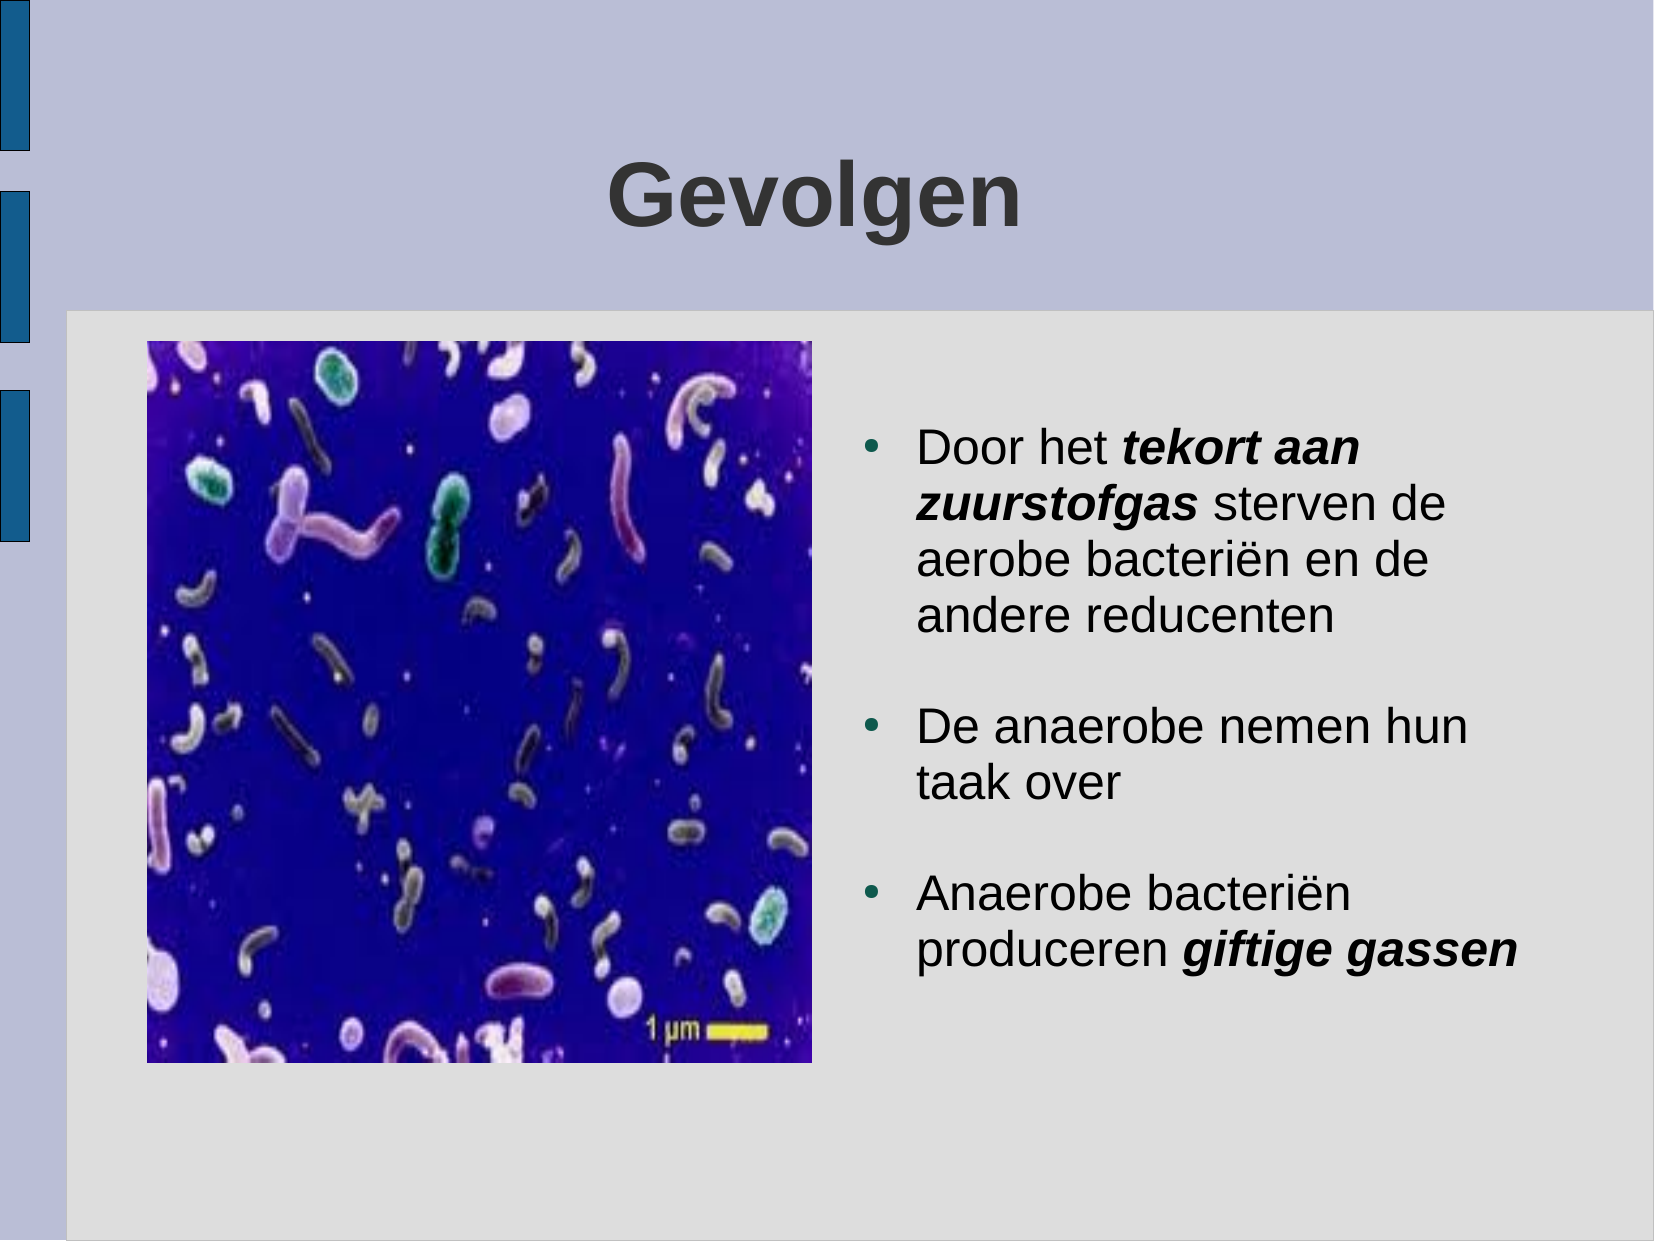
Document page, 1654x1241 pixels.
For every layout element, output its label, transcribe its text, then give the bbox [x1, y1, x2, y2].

picture [121, 341, 812, 1127]
title Gevolgen [121, 98, 1534, 291]
list Door het tekort aan zuurstofgas sterven de aerobe bacteriën en de andere reducenten De anaerobe nemen hun taak over Anaerobe bacteriën produceren giftige gassen [845, 344, 1535, 1112]
